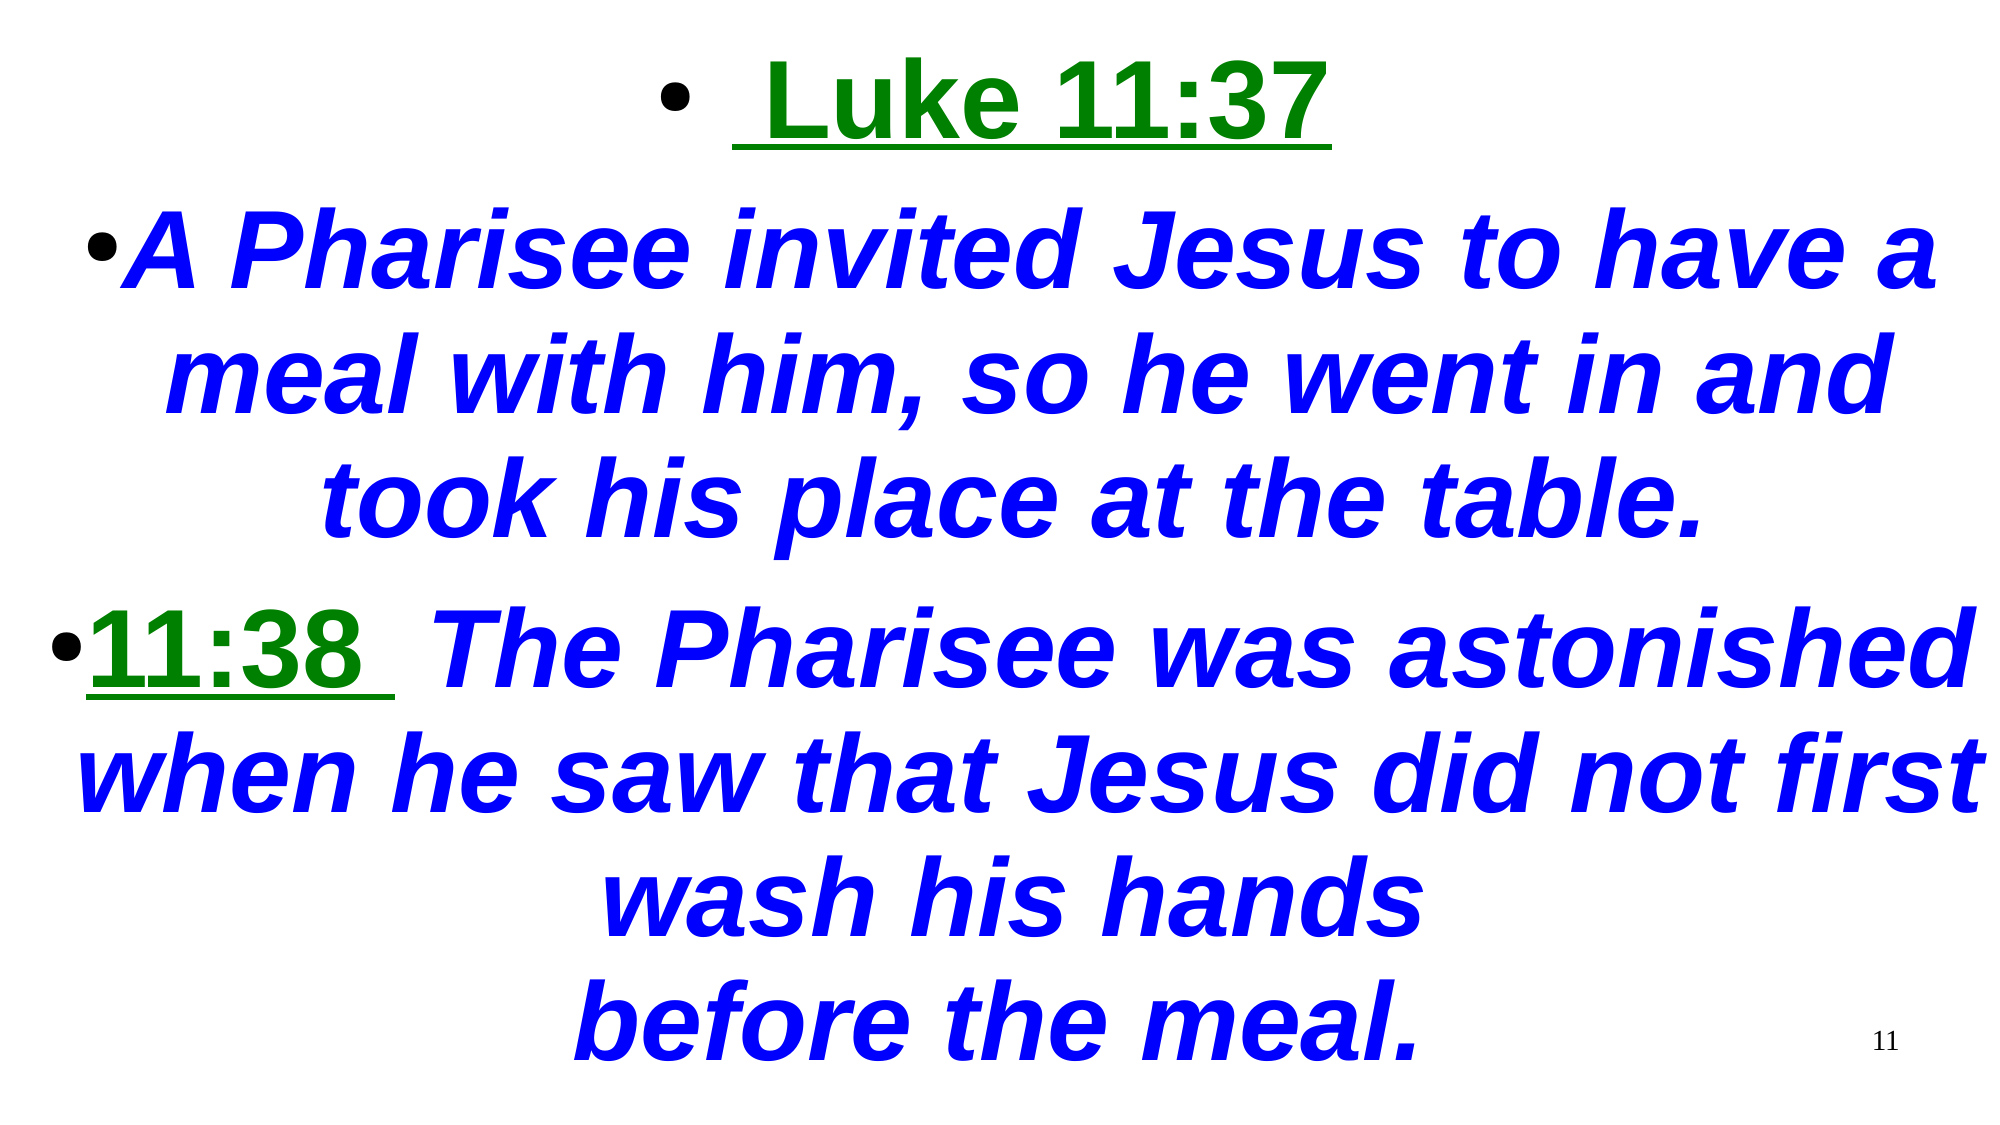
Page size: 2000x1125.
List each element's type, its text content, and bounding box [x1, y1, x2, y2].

list Luke 11:37 A Pharisee invited Jesus to have a meal with him, so he went in and took his place at the table. 11:38 The Pharisee was astonished when he saw that Jesus did not first wash his hands before the meal. [37, 37, 1988, 1088]
